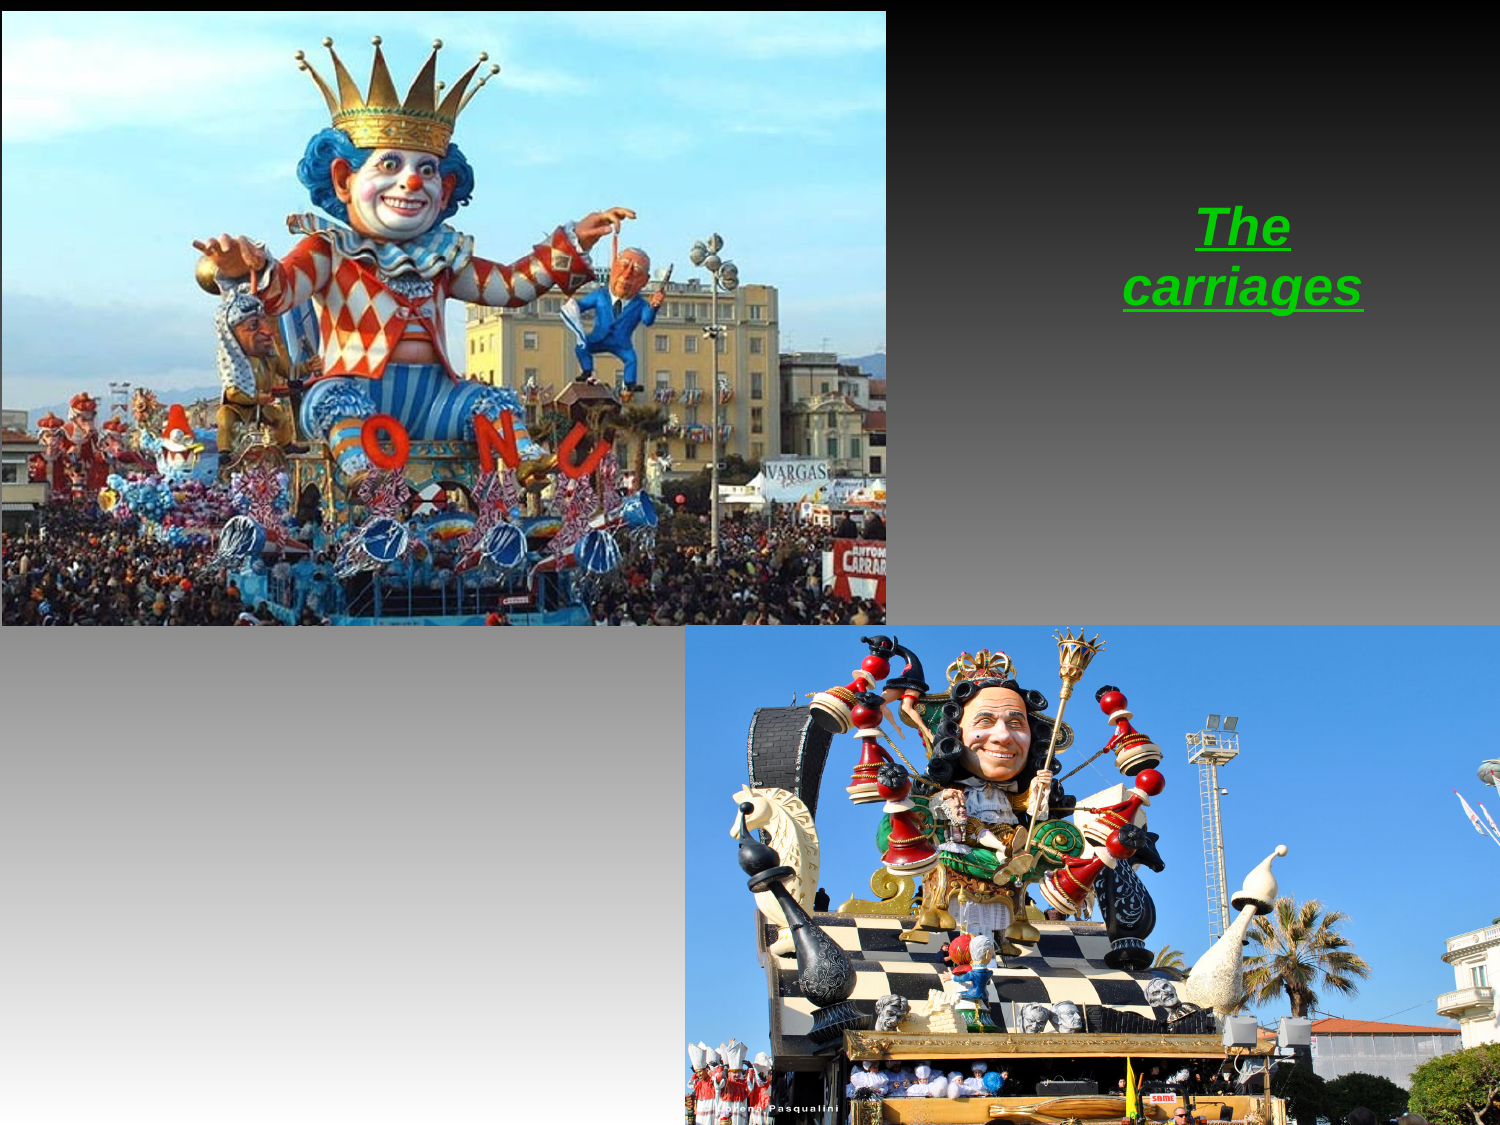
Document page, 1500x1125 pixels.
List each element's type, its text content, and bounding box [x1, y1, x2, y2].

text_box The carriages [1092, 188, 1394, 327]
picture [2, 11, 1500, 1125]
